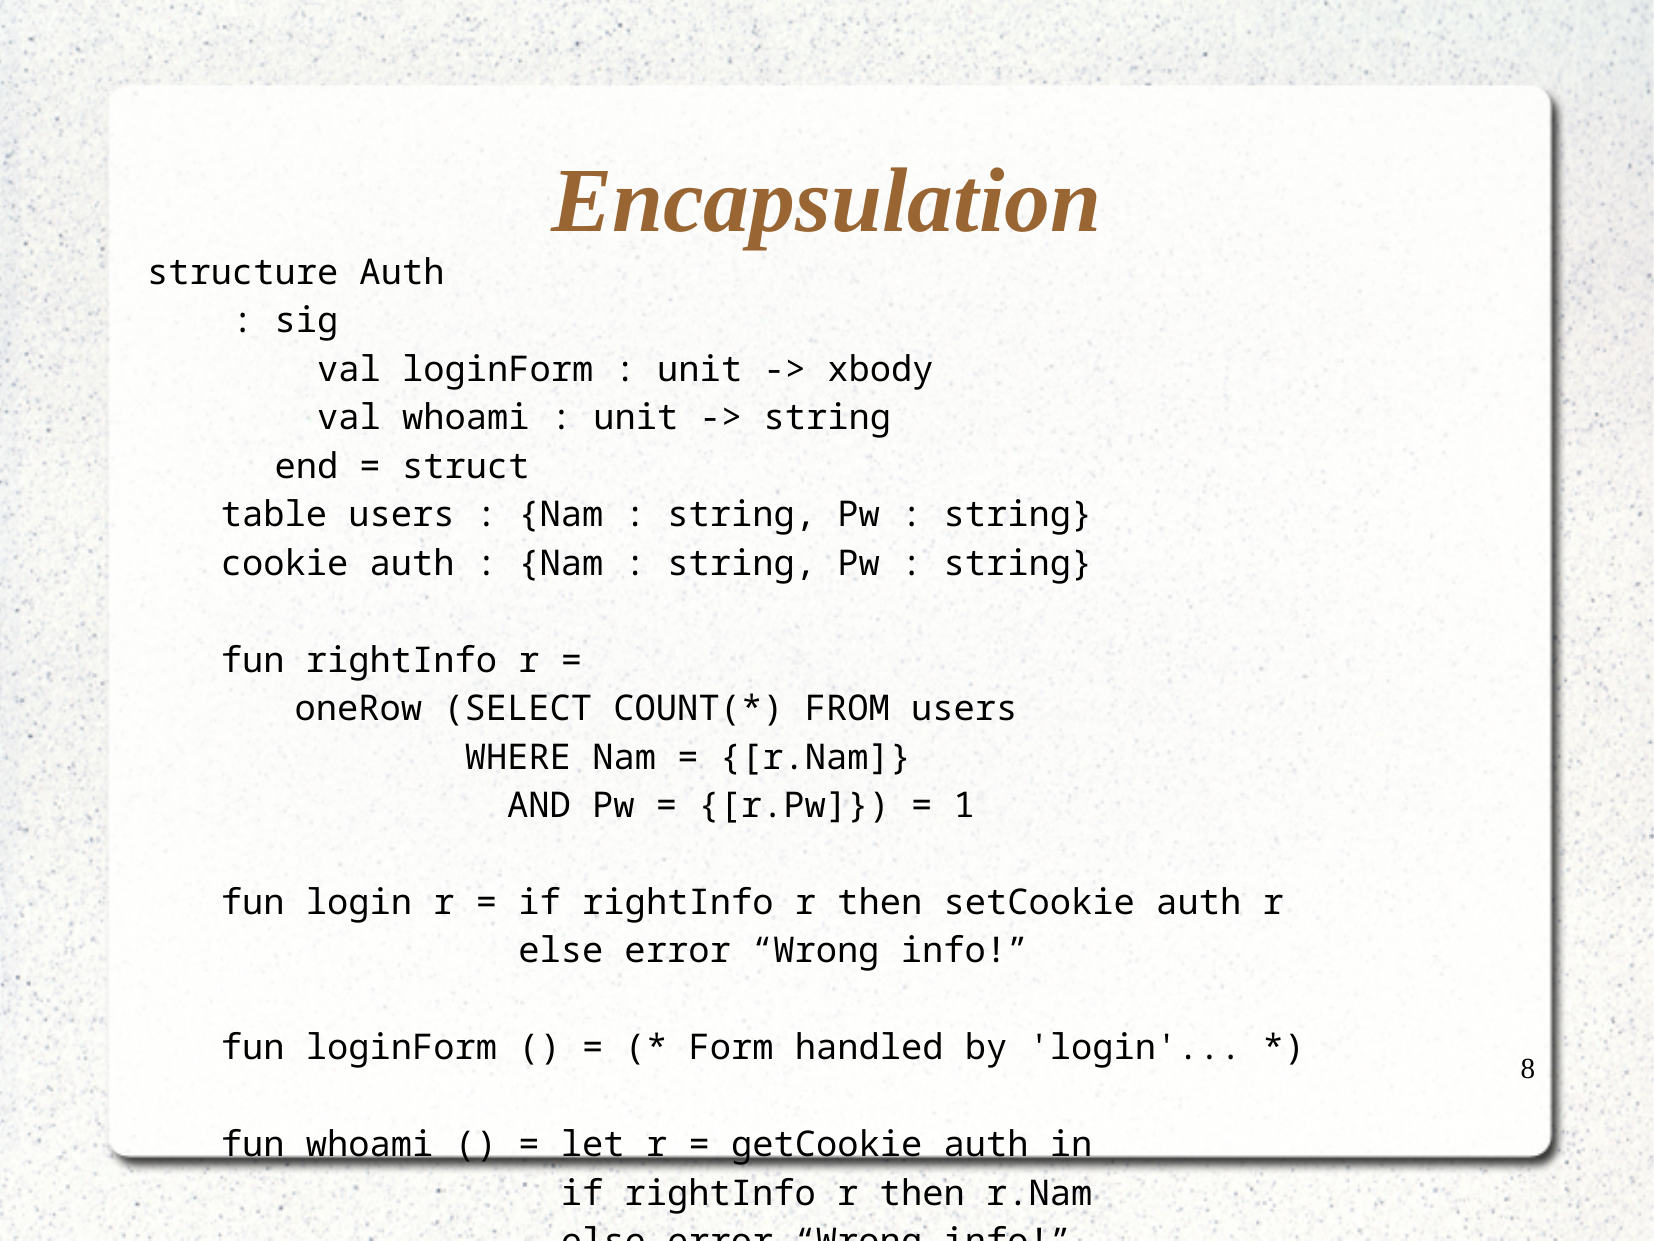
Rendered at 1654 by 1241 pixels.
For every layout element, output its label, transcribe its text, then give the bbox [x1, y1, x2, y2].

picture [566, 1236, 576, 1241]
picture [885, 1236, 894, 1241]
picture [906, 1236, 916, 1241]
text_box structure Auth : sig val loginForm : unit -> xbody val whoami : unit -> string end = struct table users : {Nam : string, Pw : string} cookie auth : {Nam : string, Pw : string} fun rightInfo r = oneRow (SELECT COUNT(*) FROM users WHERE Nam = {[r.Nam]} AND Pw = {[r.Pw]}) = 1 fun login r = if rightInfo r then setCookie auth r else error “Wrong info!” fun loginForm () = (* Form handled by 'login'... *) fun whoami () = let r = getCookie auth in if rightInfo r then r.Nam else error “Wrong info!” end [132, 238, 1558, 1162]
picture [1012, 1236, 1023, 1241]
picture [0, 0, 1654, 1241]
title Encapsulation [118, 96, 1536, 304]
picture [735, 1236, 746, 1241]
picture [970, 1236, 979, 1241]
picture [673, 1236, 683, 1241]
picture [630, 1236, 640, 1241]
picture [863, 1236, 874, 1241]
